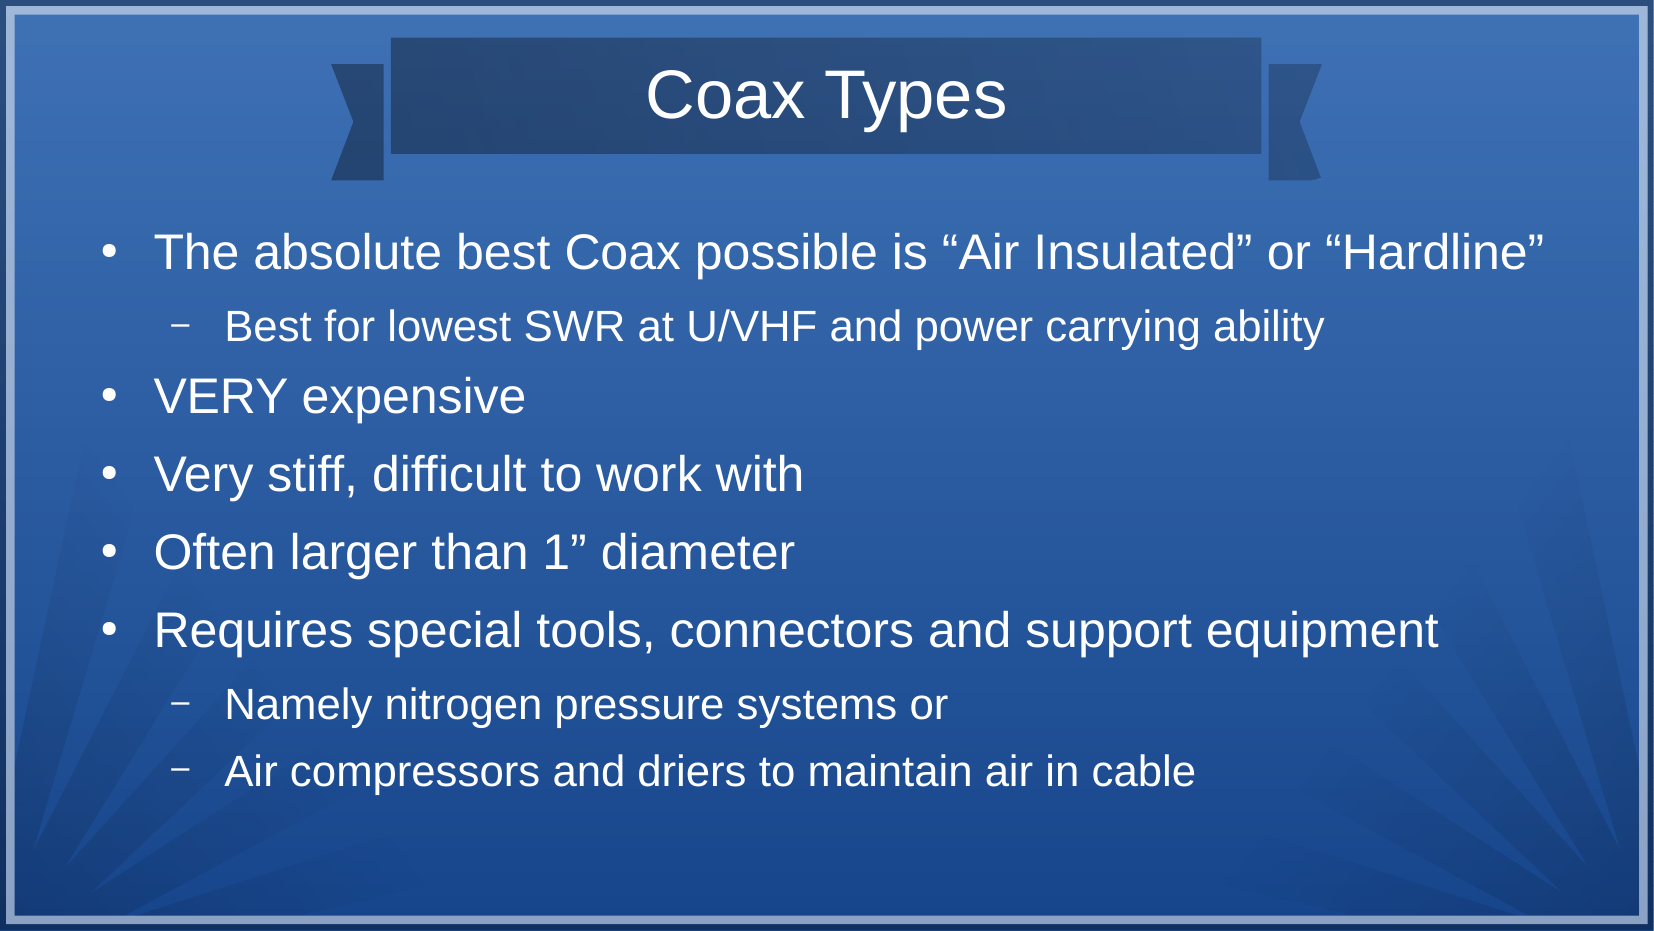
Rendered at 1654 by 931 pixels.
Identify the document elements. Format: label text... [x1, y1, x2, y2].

list The absolute best Coax possible is “Air Insulated” or “Hardline” Best for lowest SWR at U/VHF and power carrying ability VERY expensive Very stiff, difficult to work with Often larger than 1” diameter Requires special tools, connectors and support equipment Namely nitrogen pressure systems or Air compressors and driers to maintain air in cable [82, 224, 1571, 848]
title Coax Types [389, 35, 1264, 154]
